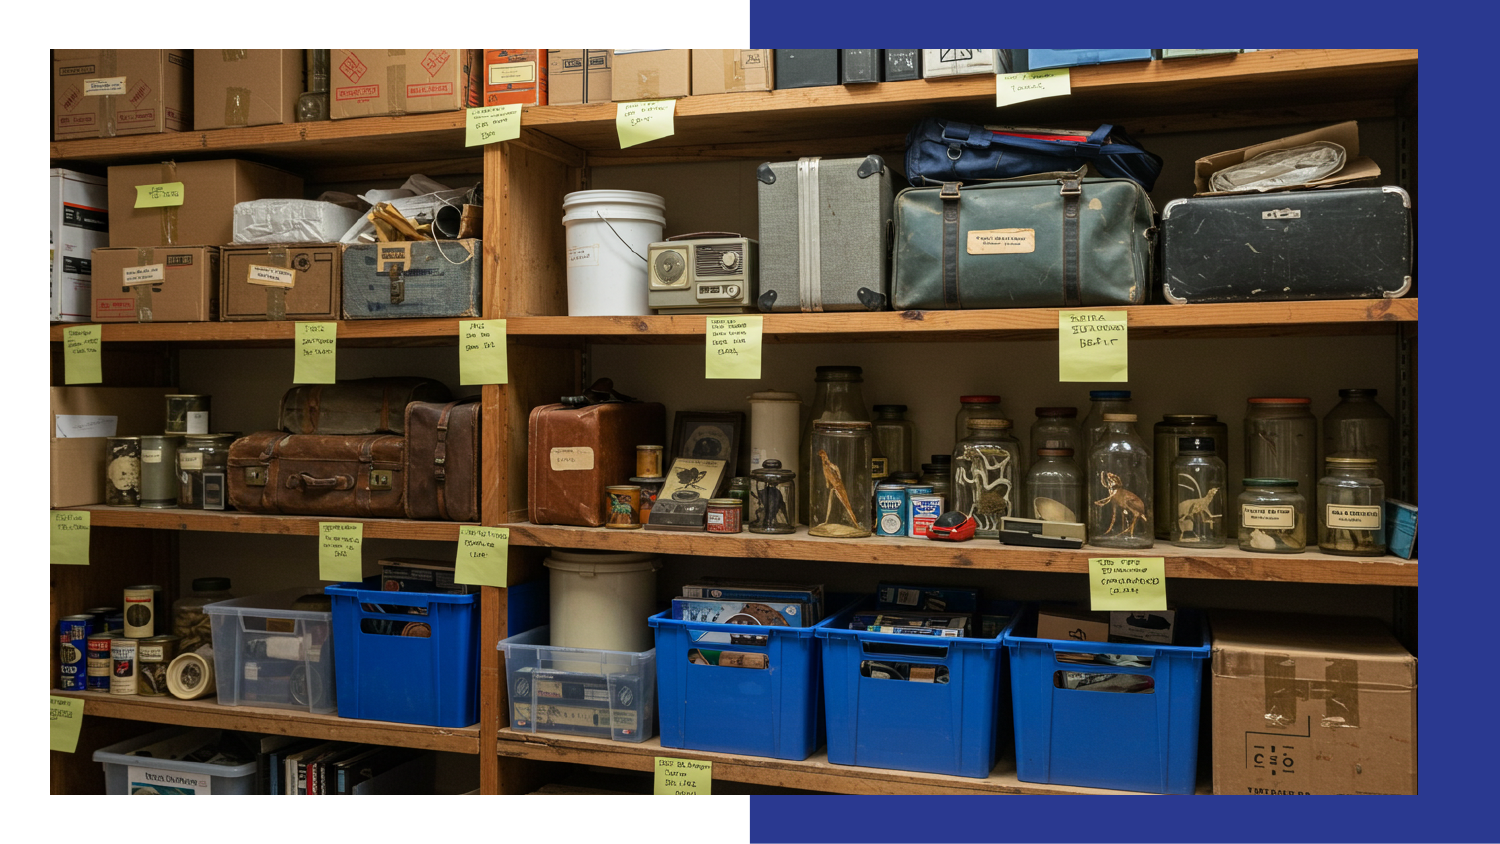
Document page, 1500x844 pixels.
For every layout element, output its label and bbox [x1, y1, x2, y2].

picture [50, 49, 1418, 795]
